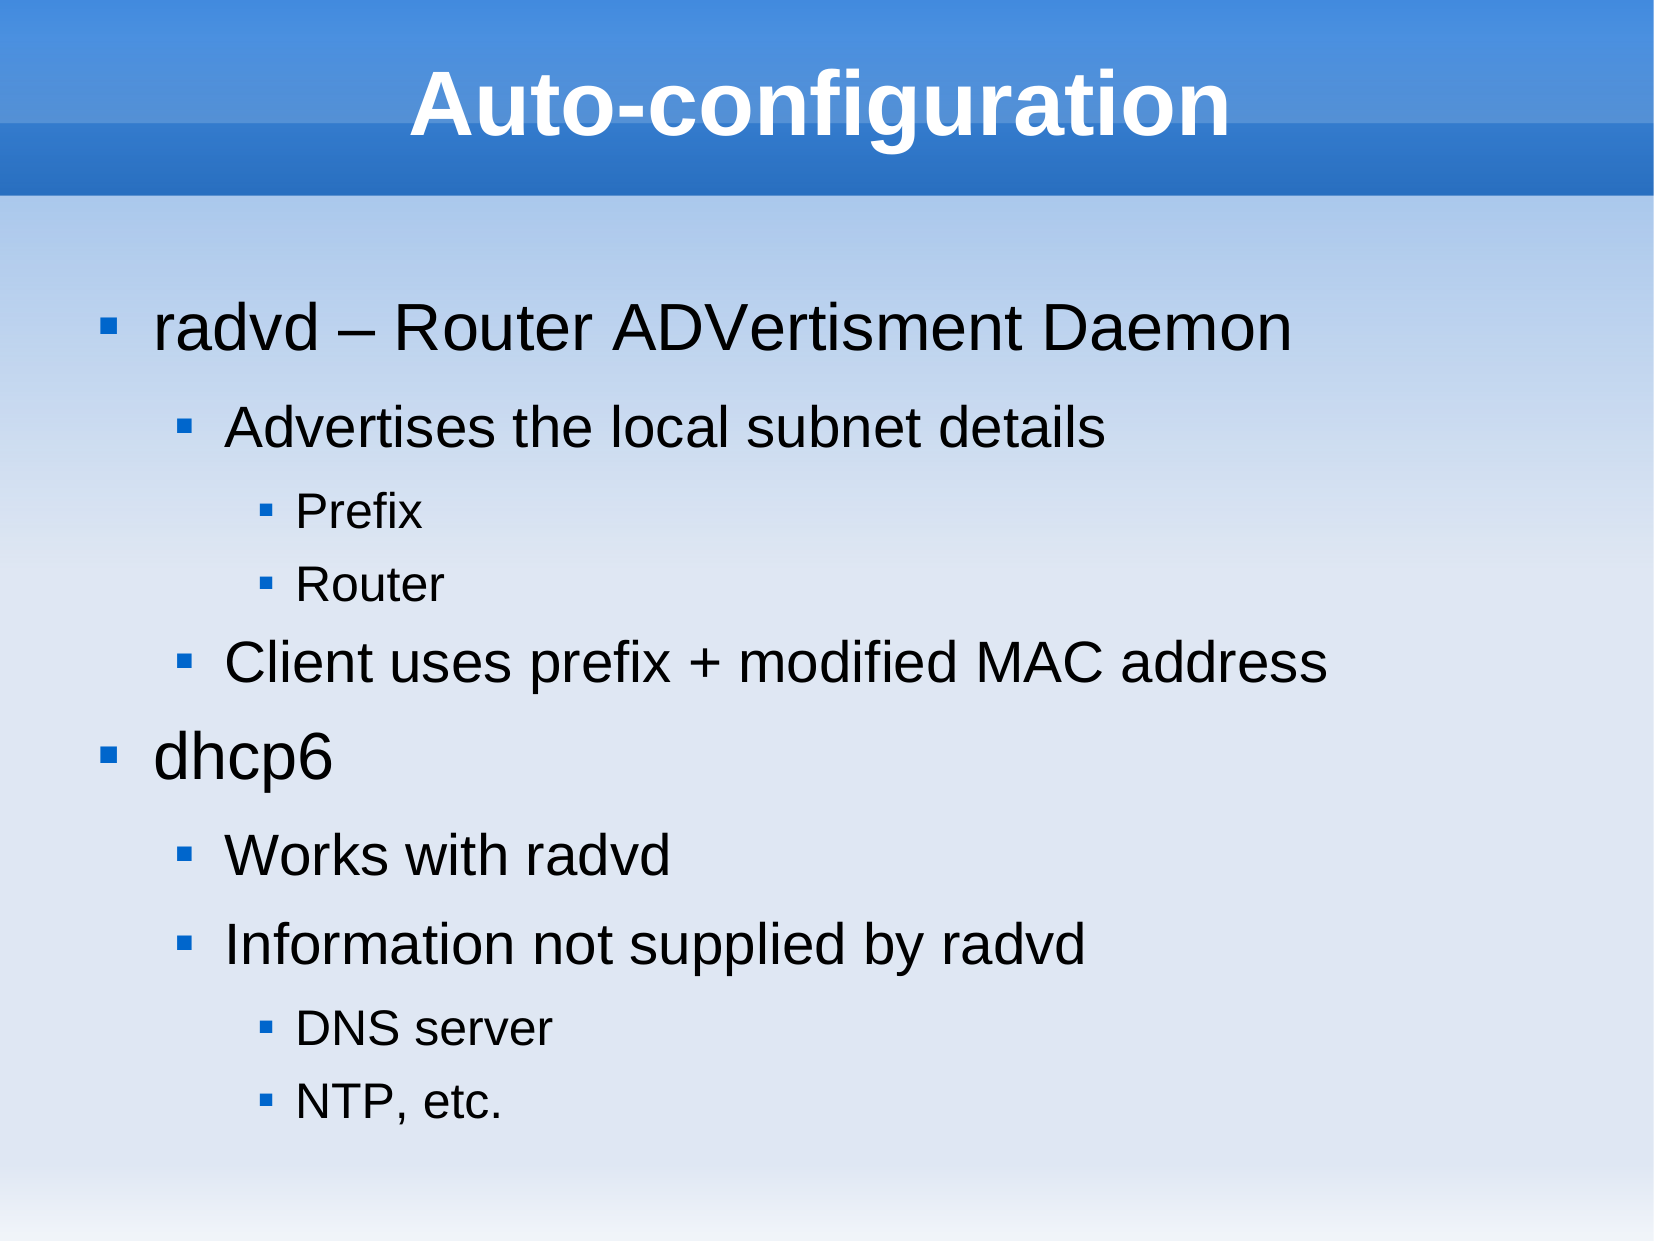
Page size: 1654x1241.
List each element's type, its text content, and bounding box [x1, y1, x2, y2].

picture [0, 0, 1654, 1241]
list radvd – Router ADVertisment Daemon Advertises the local subnet details Prefix Router Client uses prefix + modified MAC address dhcp6 Works with radvd Information not supplied by radvd DNS server NTP, etc. [82, 290, 1571, 1130]
title Auto-configuration [76, 0, 1565, 208]
